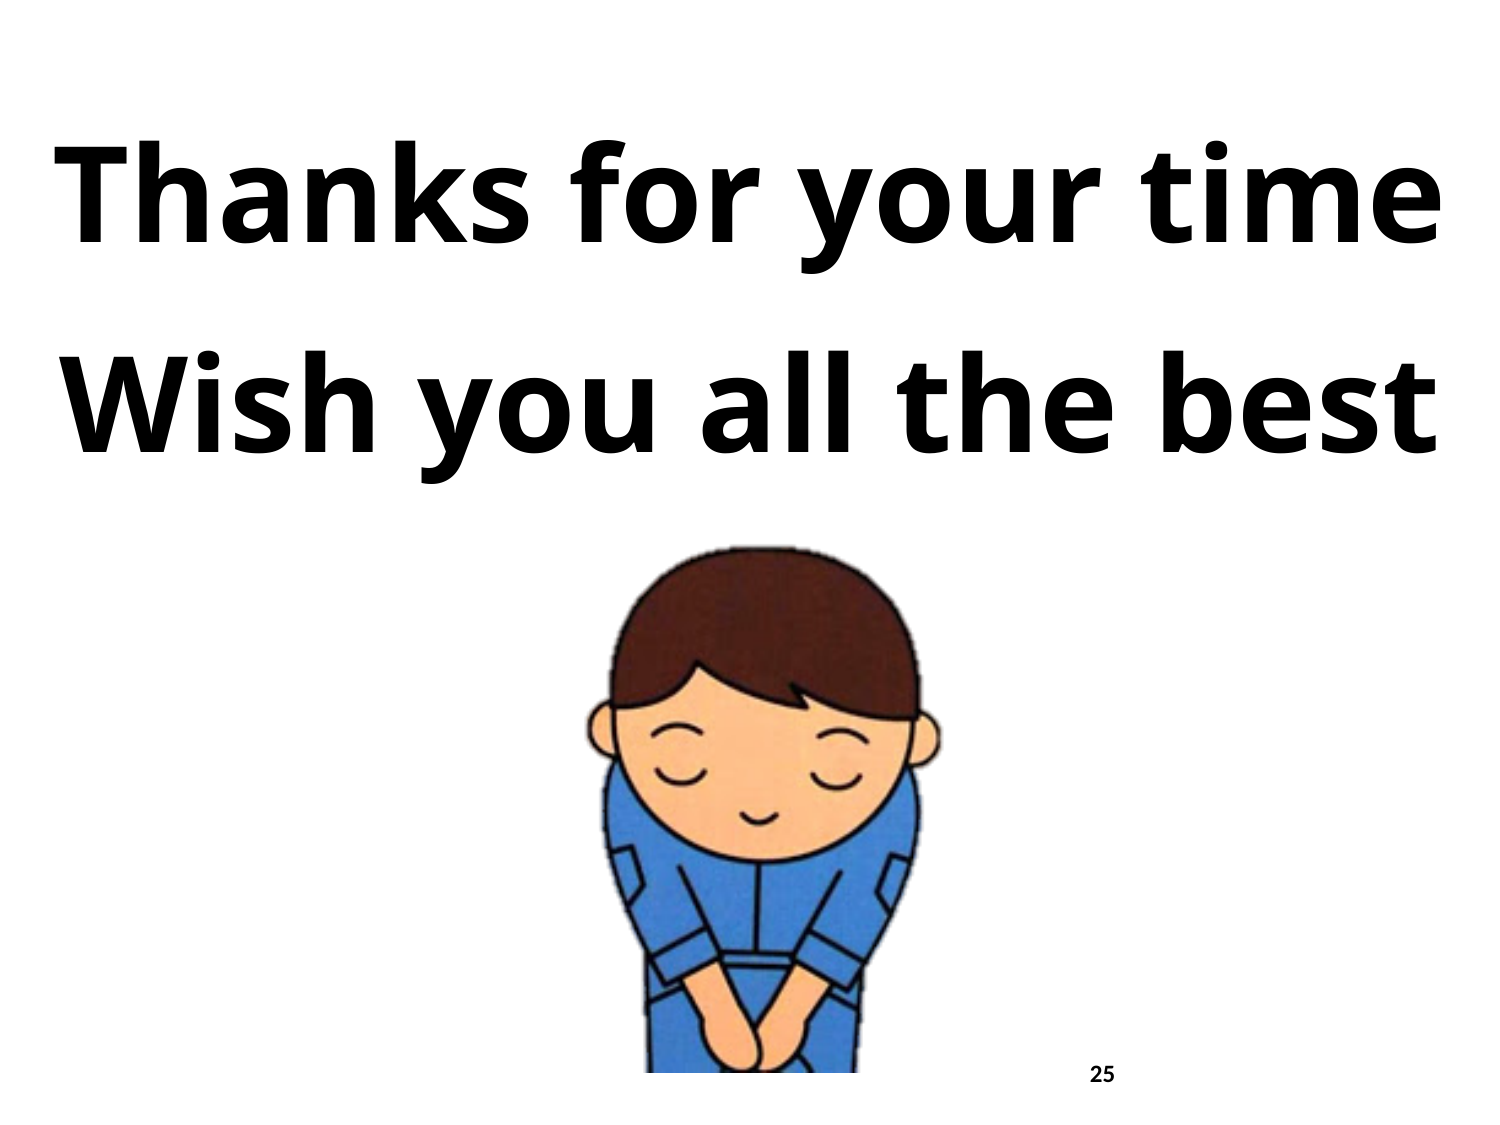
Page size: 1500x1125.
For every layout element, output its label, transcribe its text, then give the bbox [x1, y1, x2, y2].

text_box Thanks for your time Wish you all the best [0, 102, 1500, 487]
text_box 25 [1074, 1042, 1426, 1103]
picture [480, 533, 1020, 1073]
